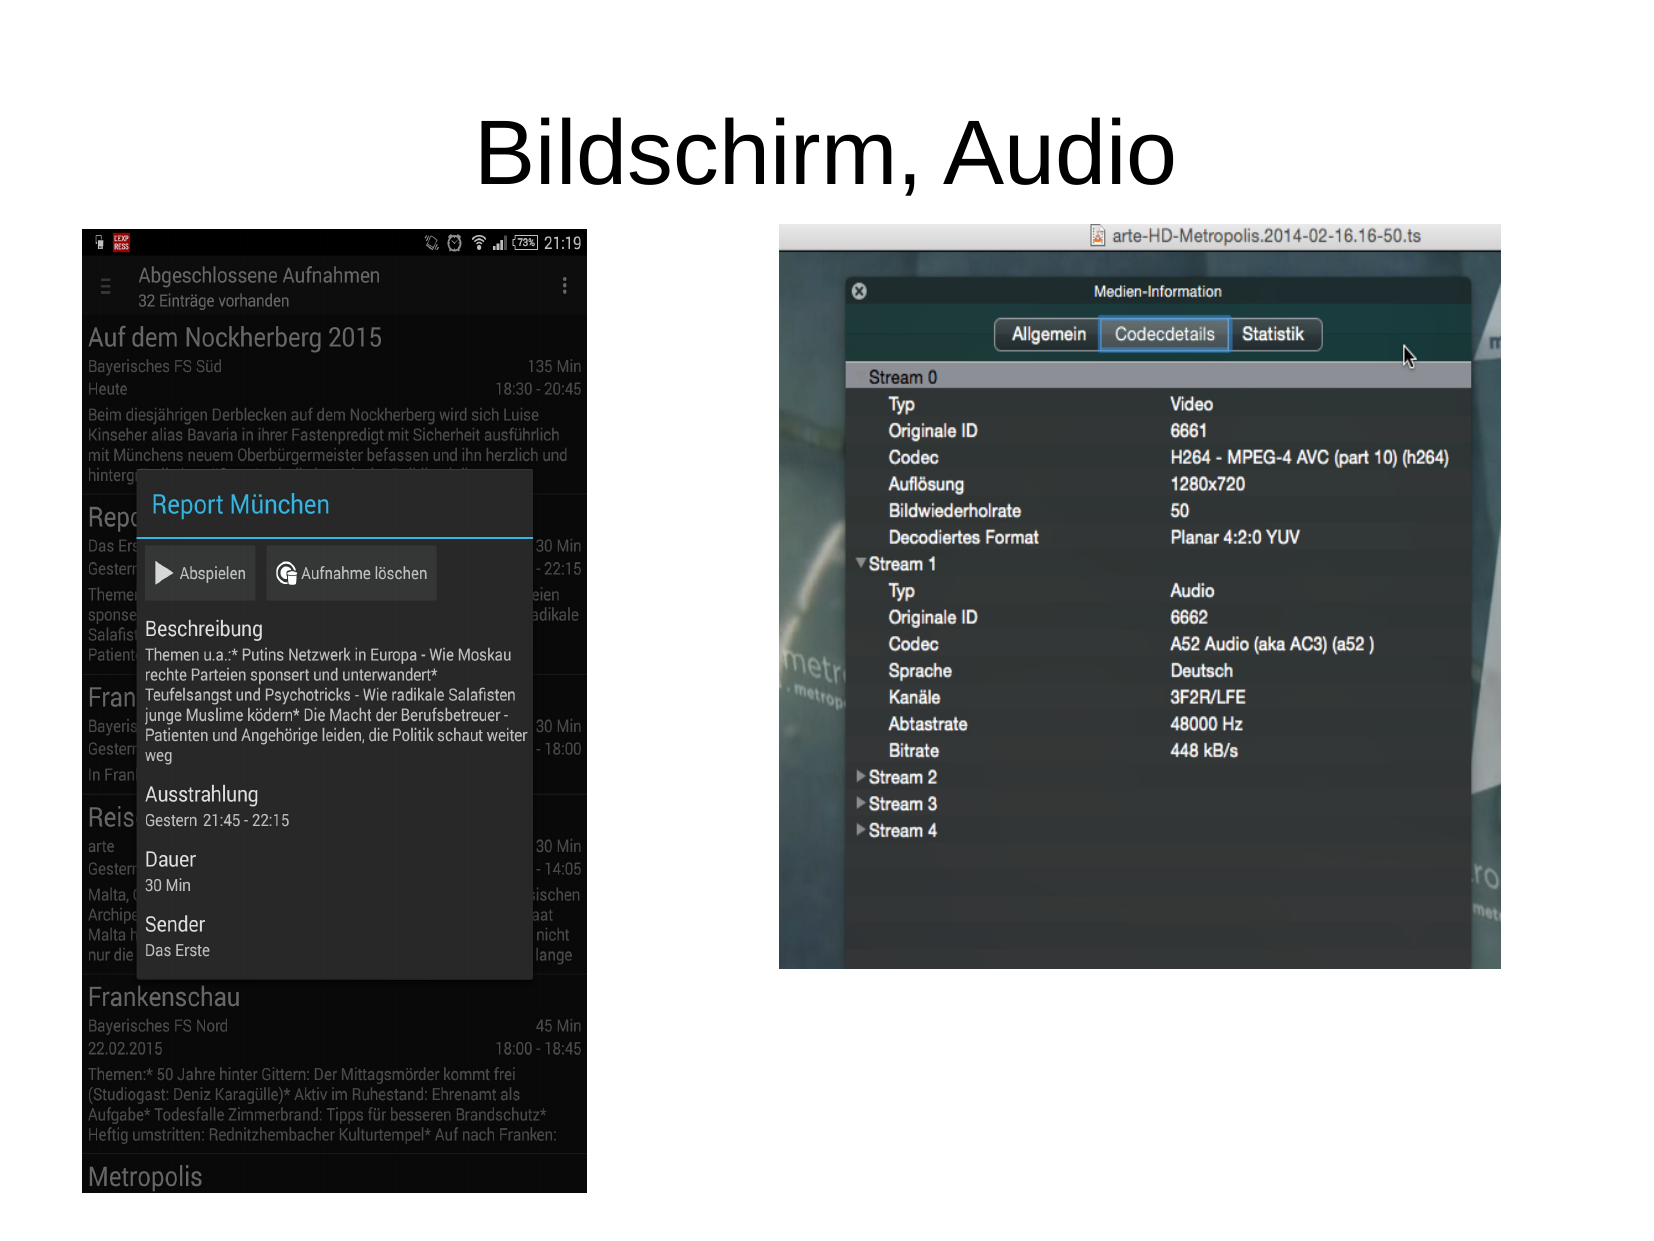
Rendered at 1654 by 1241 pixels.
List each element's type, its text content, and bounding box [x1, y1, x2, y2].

picture [779, 224, 1501, 969]
title Bildschirm, Audio [82, 49, 1571, 257]
picture [82, 229, 587, 1193]
